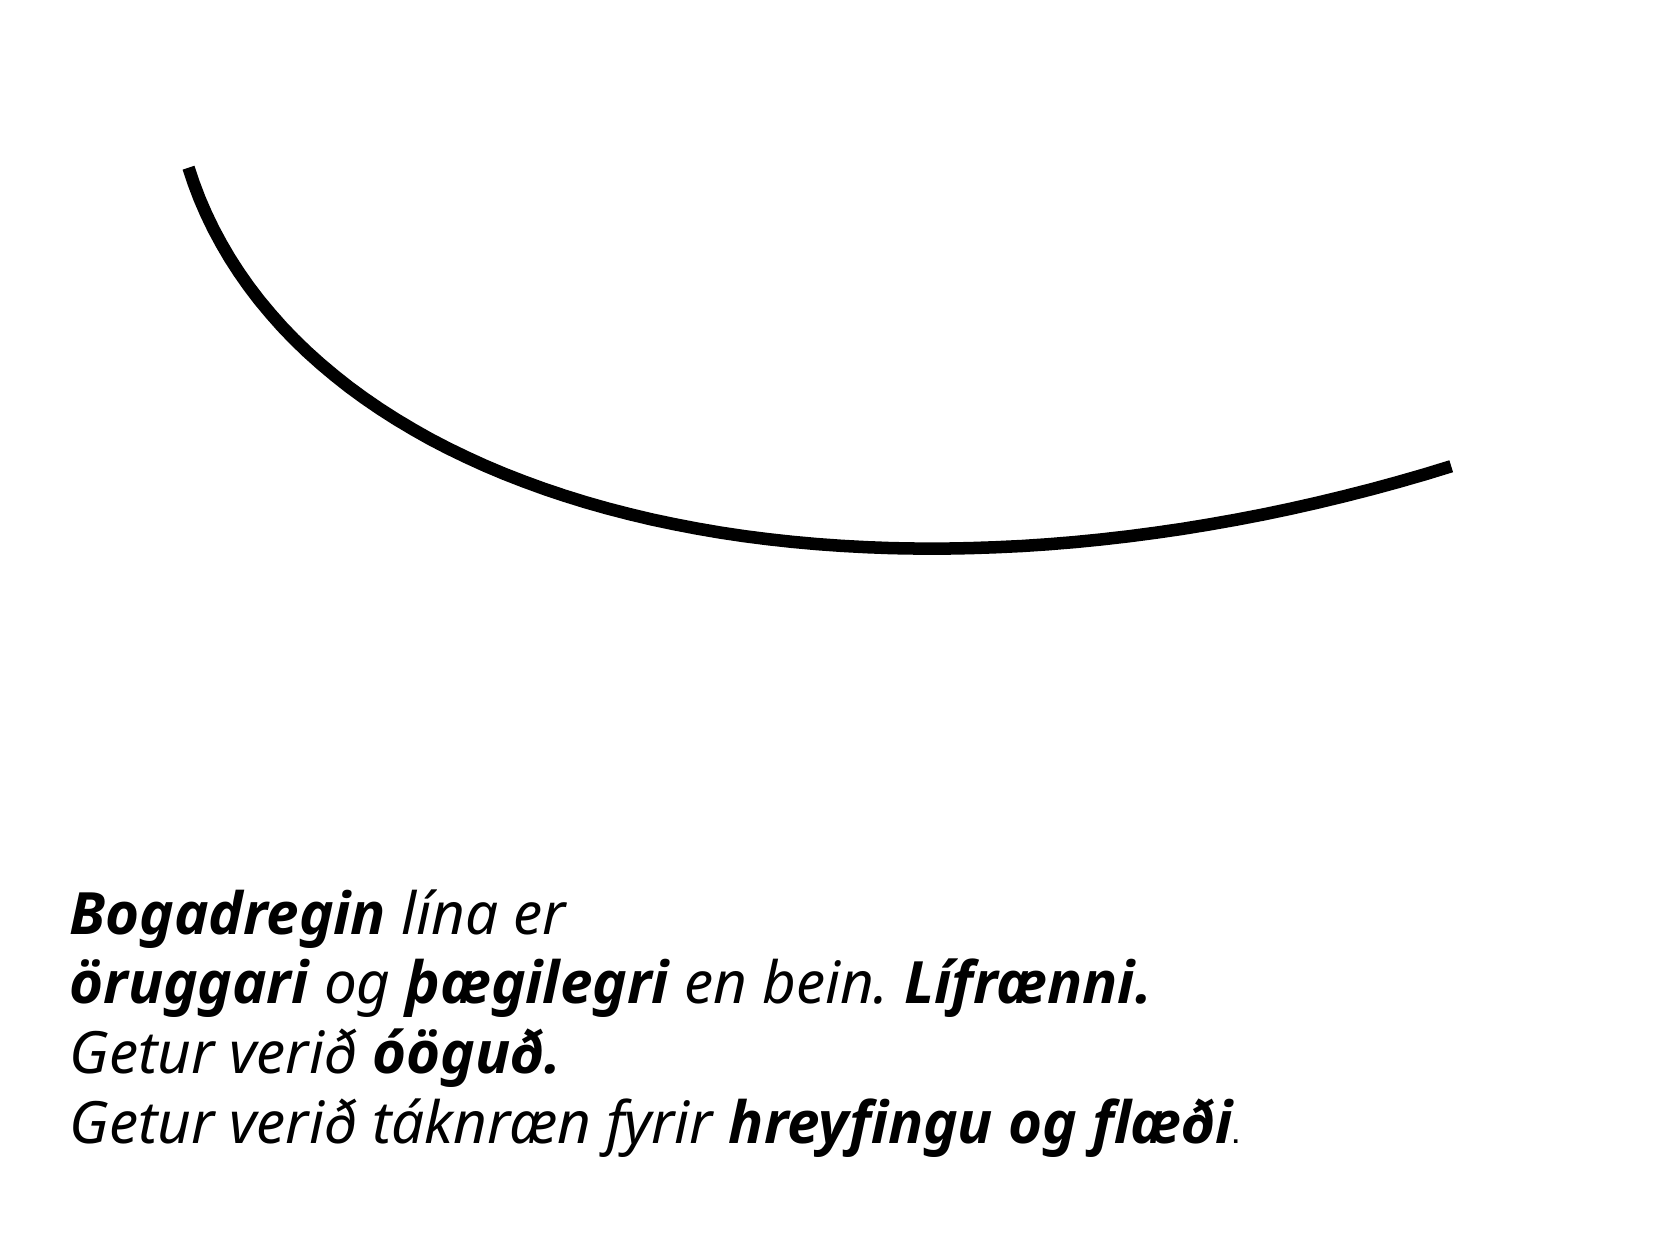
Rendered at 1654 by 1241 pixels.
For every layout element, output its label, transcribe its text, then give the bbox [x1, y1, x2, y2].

text_box Bogadregin lína er öruggari og þægilegri en bein. Lífrænni. Getur verið óöguð. Getur verið táknræn fyrir hreyfingu og flæði. [55, 868, 1654, 1194]
